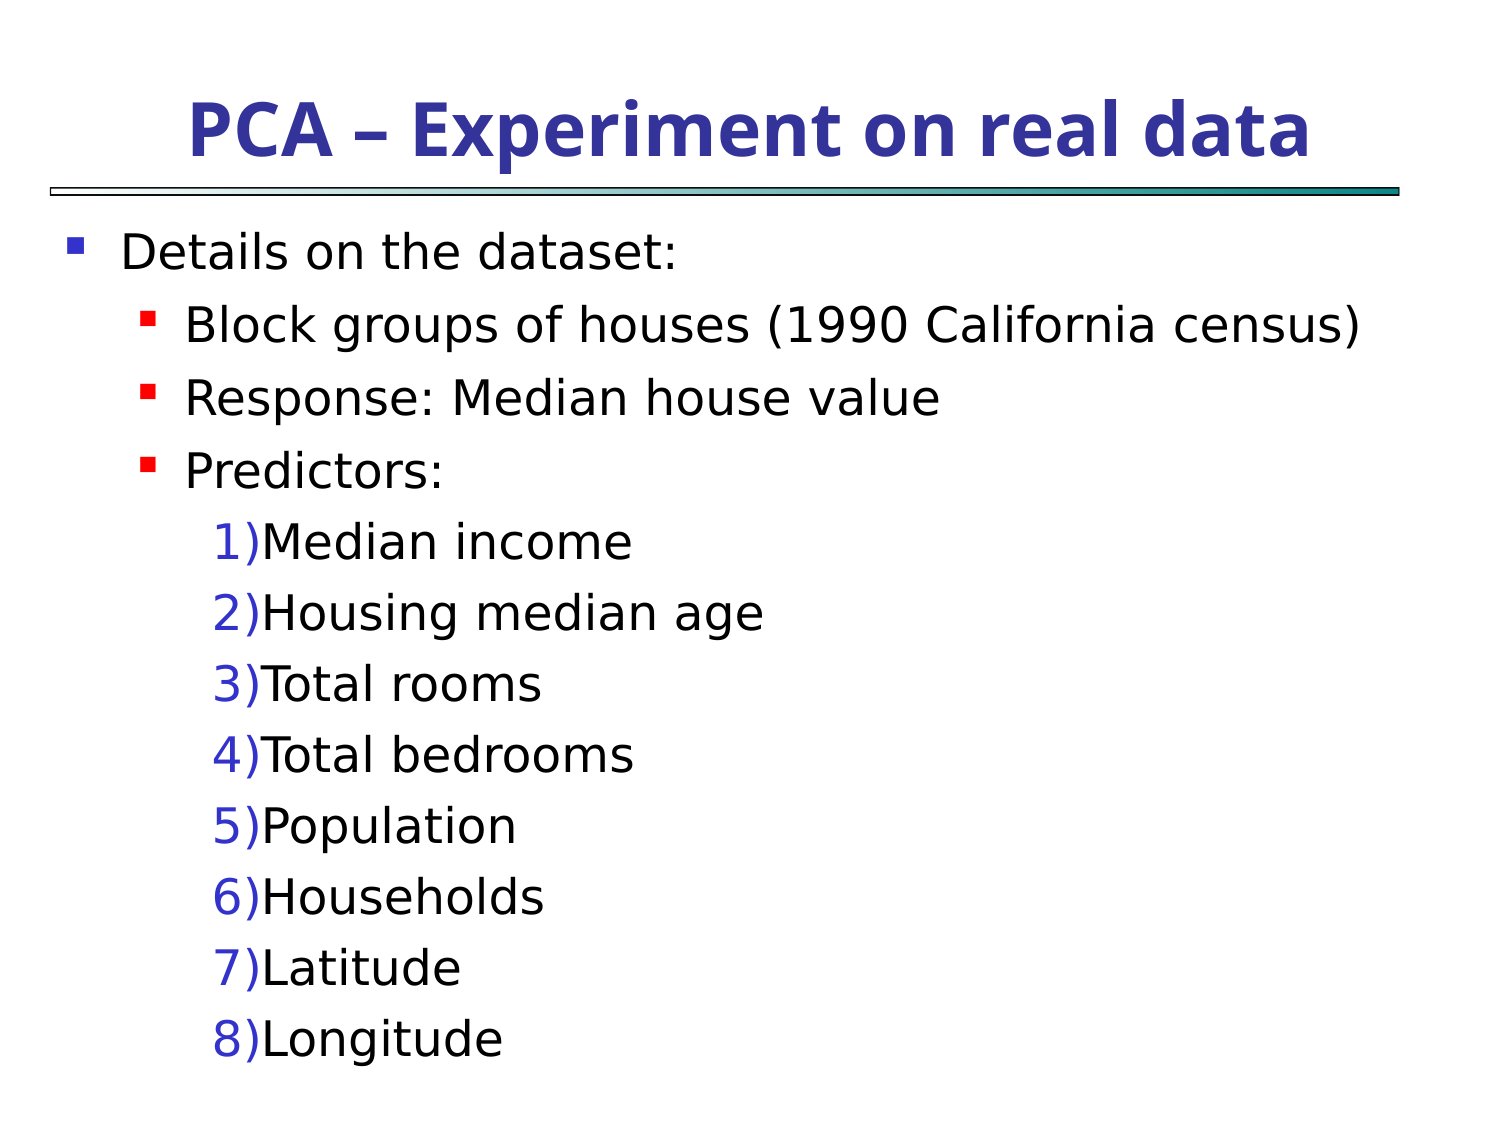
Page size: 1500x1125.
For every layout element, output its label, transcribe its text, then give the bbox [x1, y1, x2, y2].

title PCA – Experiment on real data [0, 74, 1500, 180]
list Details on the dataset: Block groups of houses (1990 California census) Response: Median house value Predictors: Median income Housing median age Total rooms Total bedrooms Population Households Latitude Longitude [49, 212, 1425, 1081]
